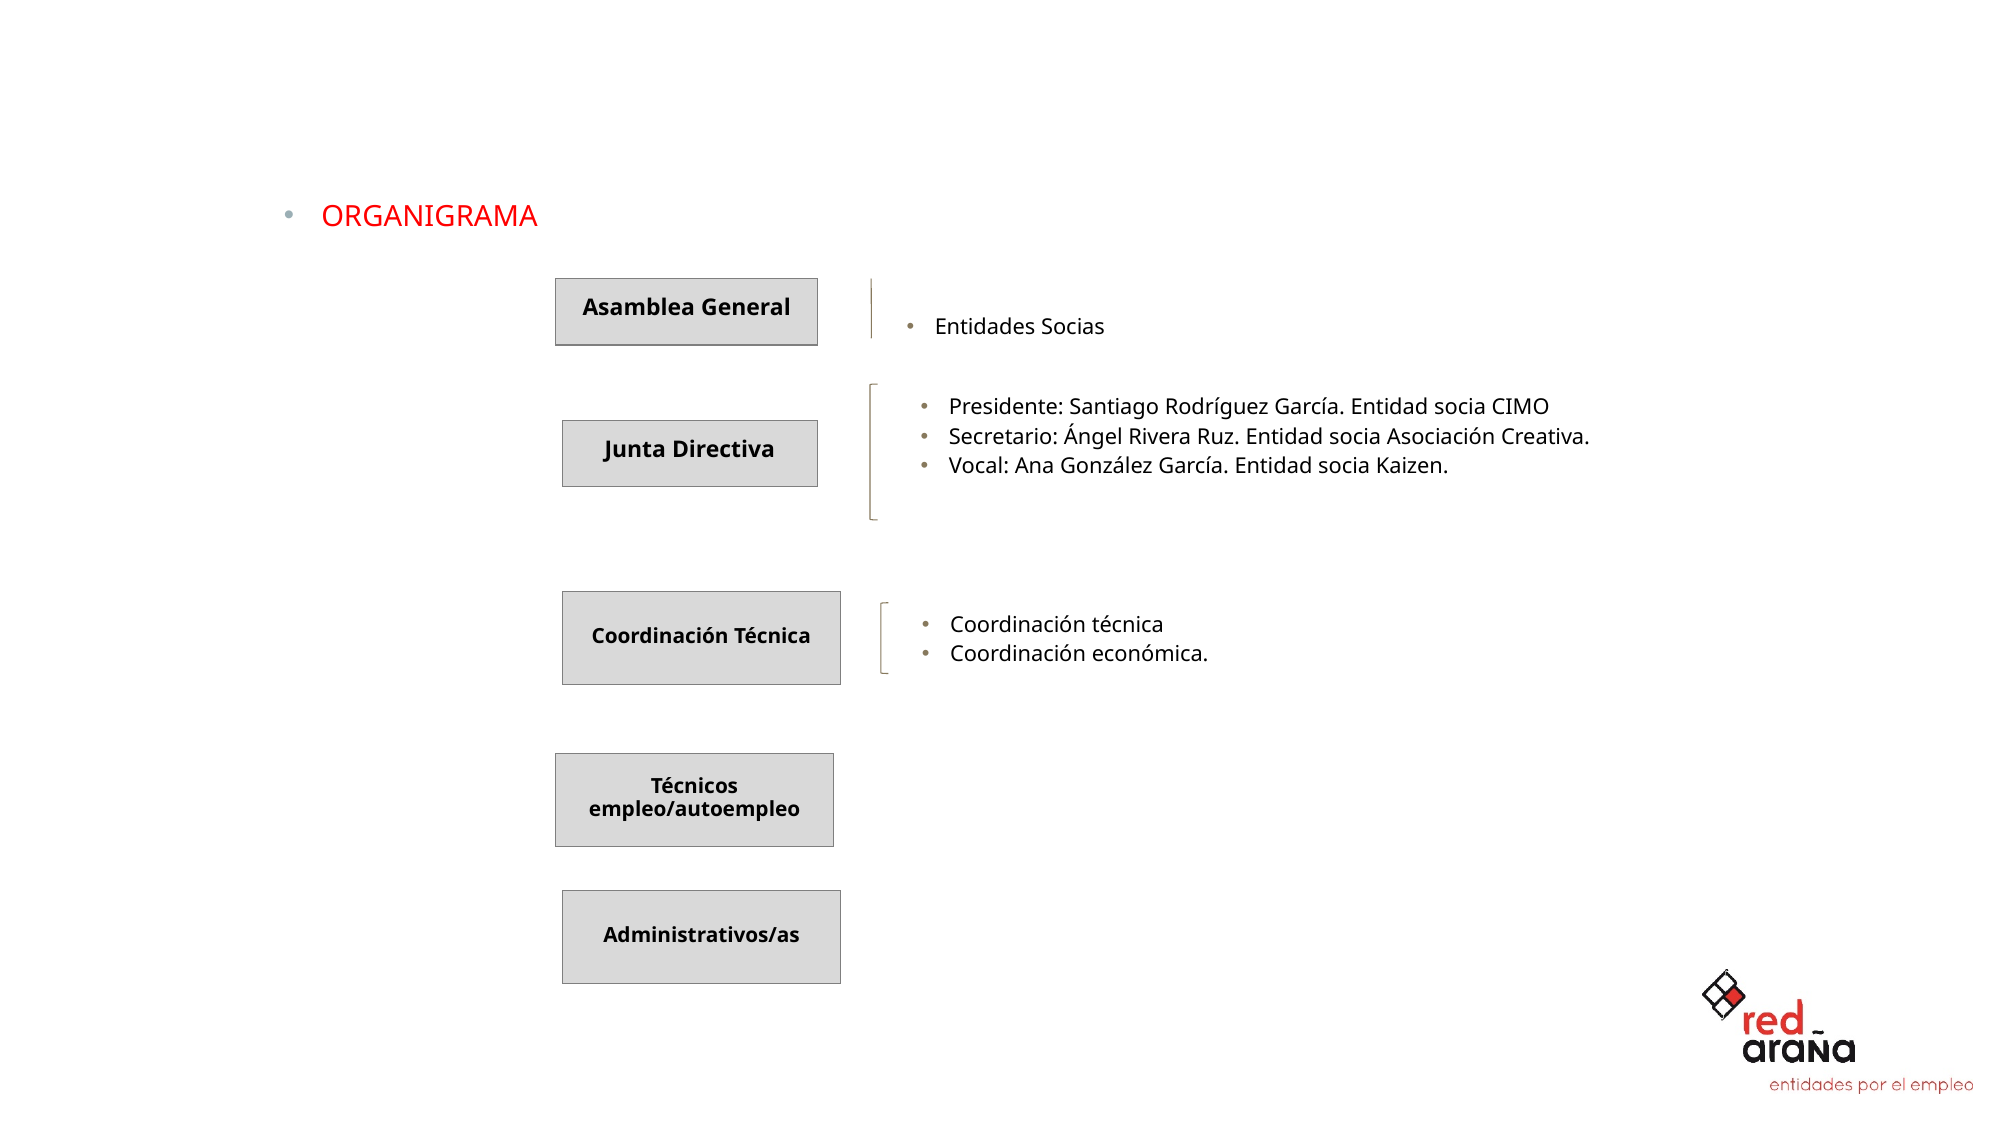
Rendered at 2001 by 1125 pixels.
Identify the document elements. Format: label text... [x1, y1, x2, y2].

text_box Entidades Socias [891, 273, 1645, 390]
list ORGANIGRAMA [268, 187, 1734, 273]
text_box Junta Directiva [563, 421, 817, 487]
text_box Presidente: Santiago Rodríguez García. Entidad socia CIMO Secretario: Ángel Rivera Ruz. Entidad socia Asociación Creativa. Vocal: Ana González García. Entidad socia Kaizen. [905, 384, 1659, 477]
text_box Asamblea General [556, 279, 818, 345]
text_box Administrativos/as [563, 891, 840, 984]
text_box Técnicos empleo/autoempleo [556, 753, 833, 846]
text_box Coordinación técnica Coordinación económica. [906, 601, 1283, 668]
text_box Coordinación Técnica [563, 592, 840, 685]
picture [1702, 969, 1973, 1094]
